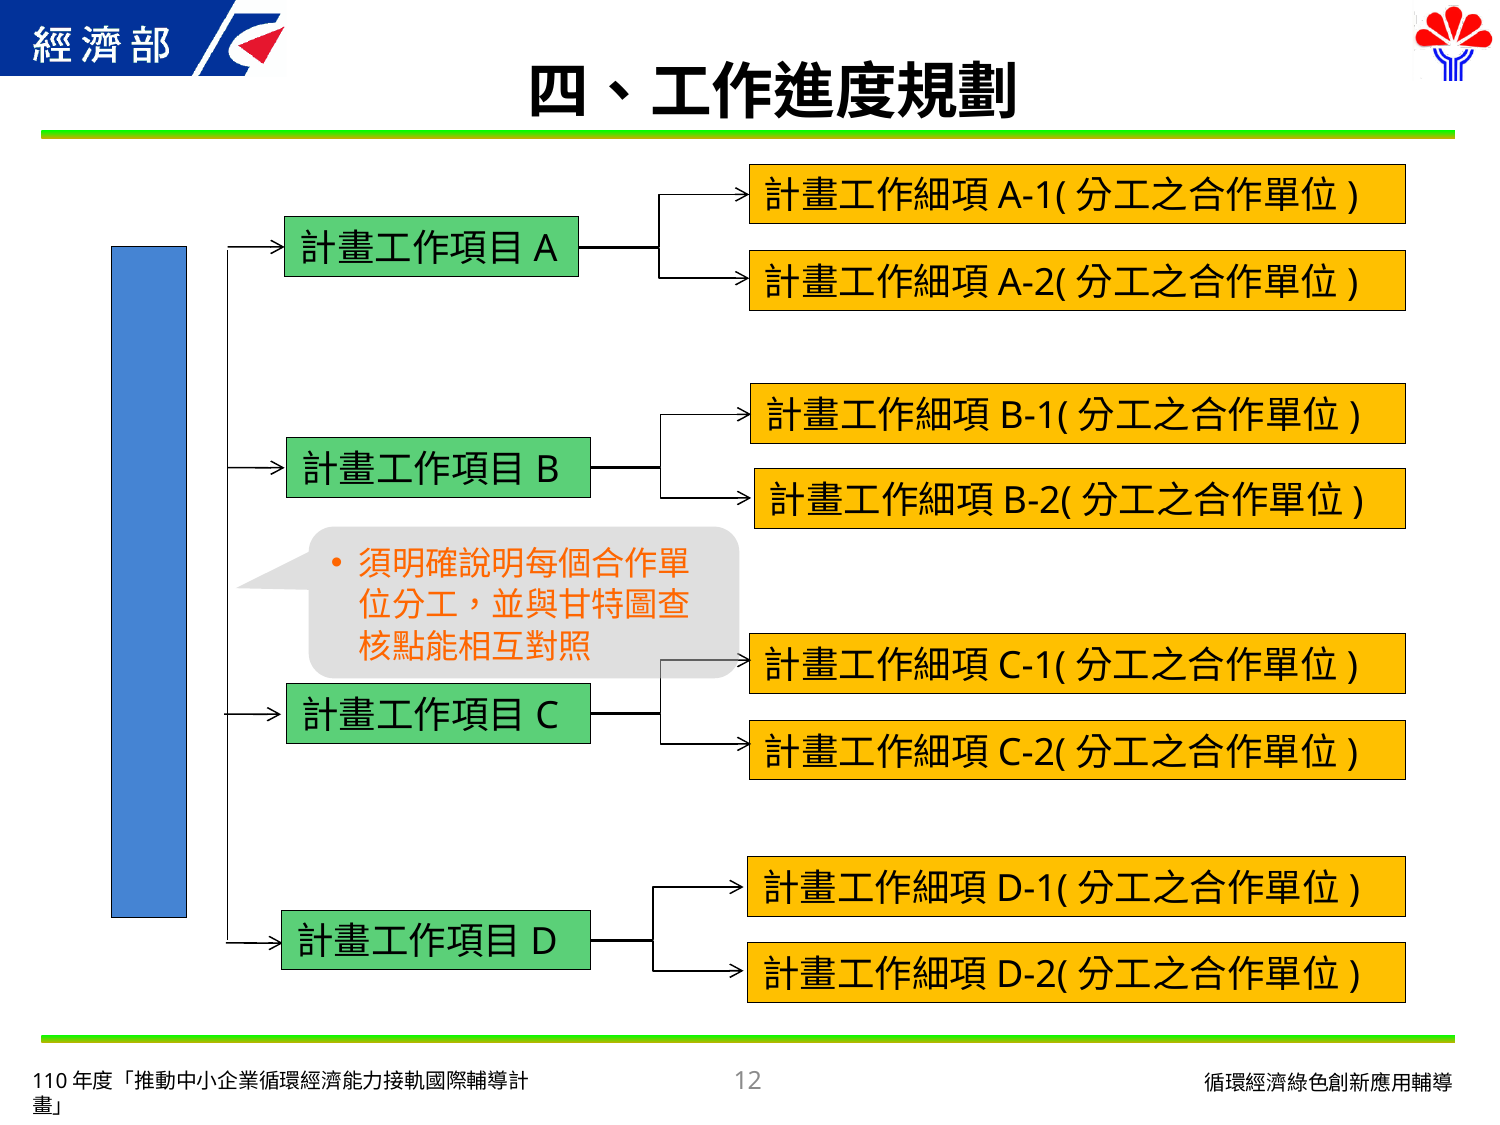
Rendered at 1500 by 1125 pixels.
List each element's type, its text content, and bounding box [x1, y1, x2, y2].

text_box 計畫工作細項B-2(分工之合作單位) [754, 468, 1406, 529]
picture [0, 0, 287, 77]
text_box 四、工作進度規劃 [24, 44, 1500, 133]
text_box 計畫工作項目C [286, 683, 591, 744]
text_box 計畫工作細項D-2(分工之合作單位) [747, 942, 1406, 1003]
text_box 計畫工作細項A-2(分工之合作單位) [749, 250, 1406, 311]
text_box 計畫工作項目A [284, 216, 579, 277]
text_box 計畫工作細項C-1(分工之合作單位) [749, 633, 1406, 694]
text_box 計畫工作項目D [281, 910, 591, 970]
text_box 計畫工作細項C-2(分工之合作單位) [749, 720, 1406, 780]
text_box 計畫工作細項A-1(分工之合作單位) [749, 164, 1406, 224]
picture [1412, 0, 1497, 44]
text_box 計畫工作項目B [286, 437, 591, 498]
text_box 計畫工作細項B-1(分工之合作單位) [750, 383, 1406, 444]
text_box 計畫工作細項D-1(分工之合作單位) [747, 856, 1406, 917]
slide_number <編號> [572, 1051, 923, 1112]
text_box 須明確說明每個合作單位分工，並與甘特圖查核點能相互對照 [235, 526, 740, 679]
text_box 計畫名稱 [111, 246, 187, 918]
